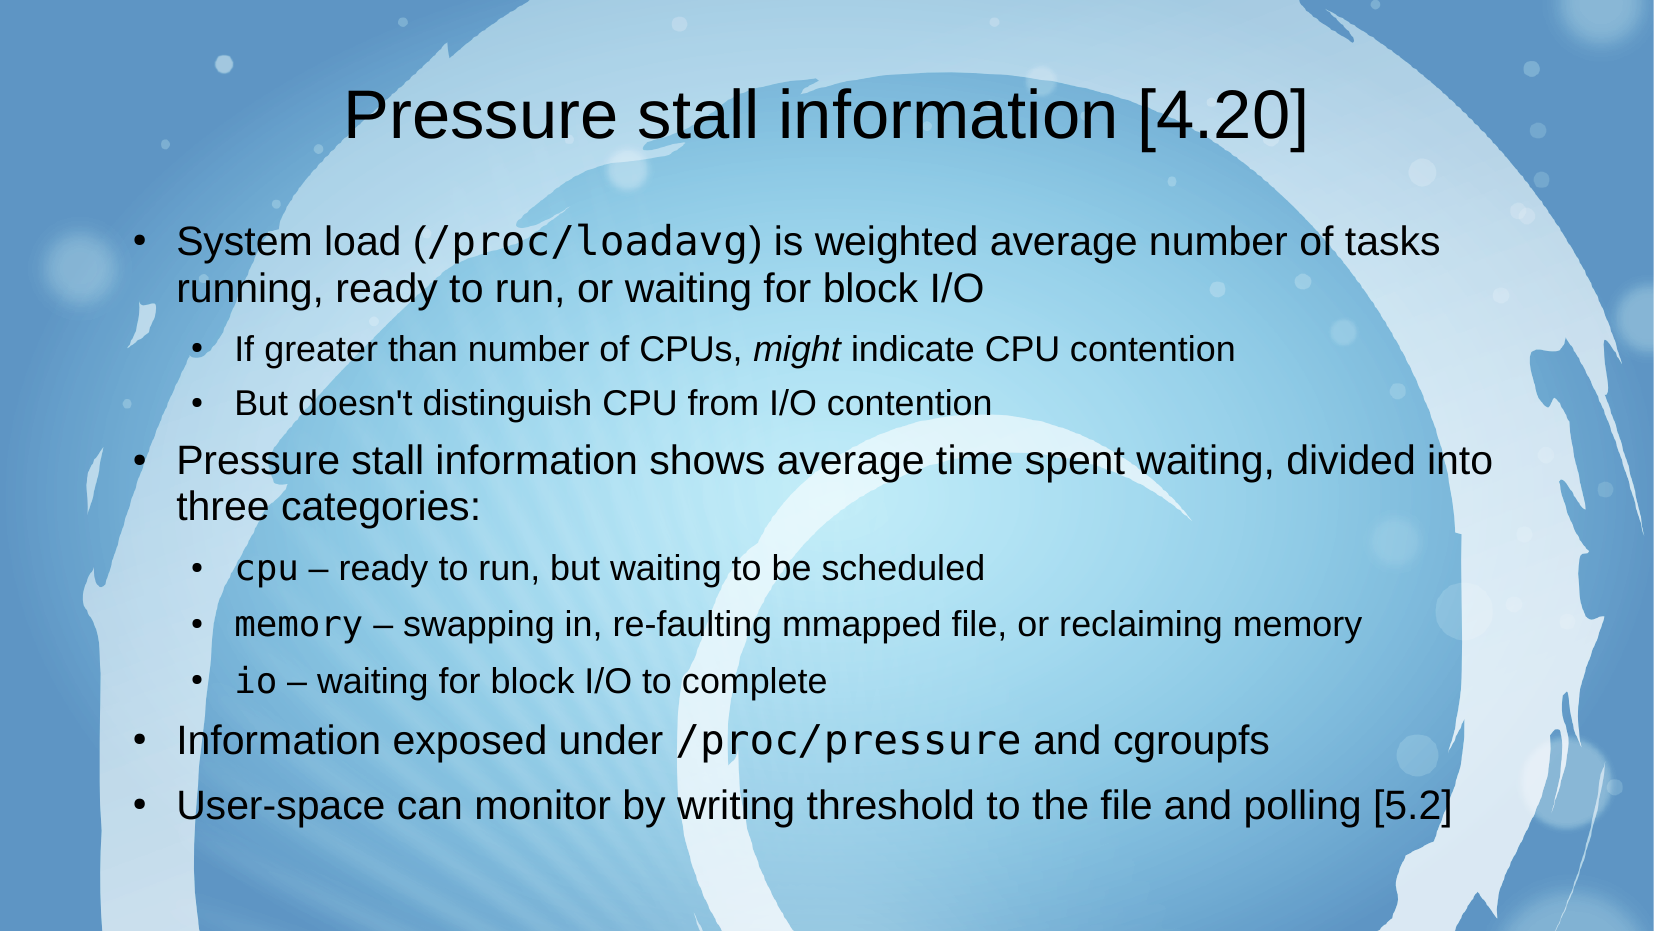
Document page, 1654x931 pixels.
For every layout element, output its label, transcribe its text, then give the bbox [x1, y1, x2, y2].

picture [0, 0, 1654, 931]
list System load (/proc/loadavg) is weighted average number of tasks running, ready to run, or waiting for block I/O If greater than number of CPUs, might indicate CPU contention But doesn't distinguish CPU from I/O contention Pressure stall information shows average time spent waiting, divided into three categories: cpu – ready to run, but waiting to be scheduled memory – swapping in, re-faulting mmapped file, or reclaiming memory io – waiting for block I/O to complete Information exposed under /proc/pressure and cgroupfs User-space can monitor by writing threshold to the file and polling [5.2] [118, 217, 1536, 832]
title Pressure stall information [4.20] [118, 37, 1536, 193]
